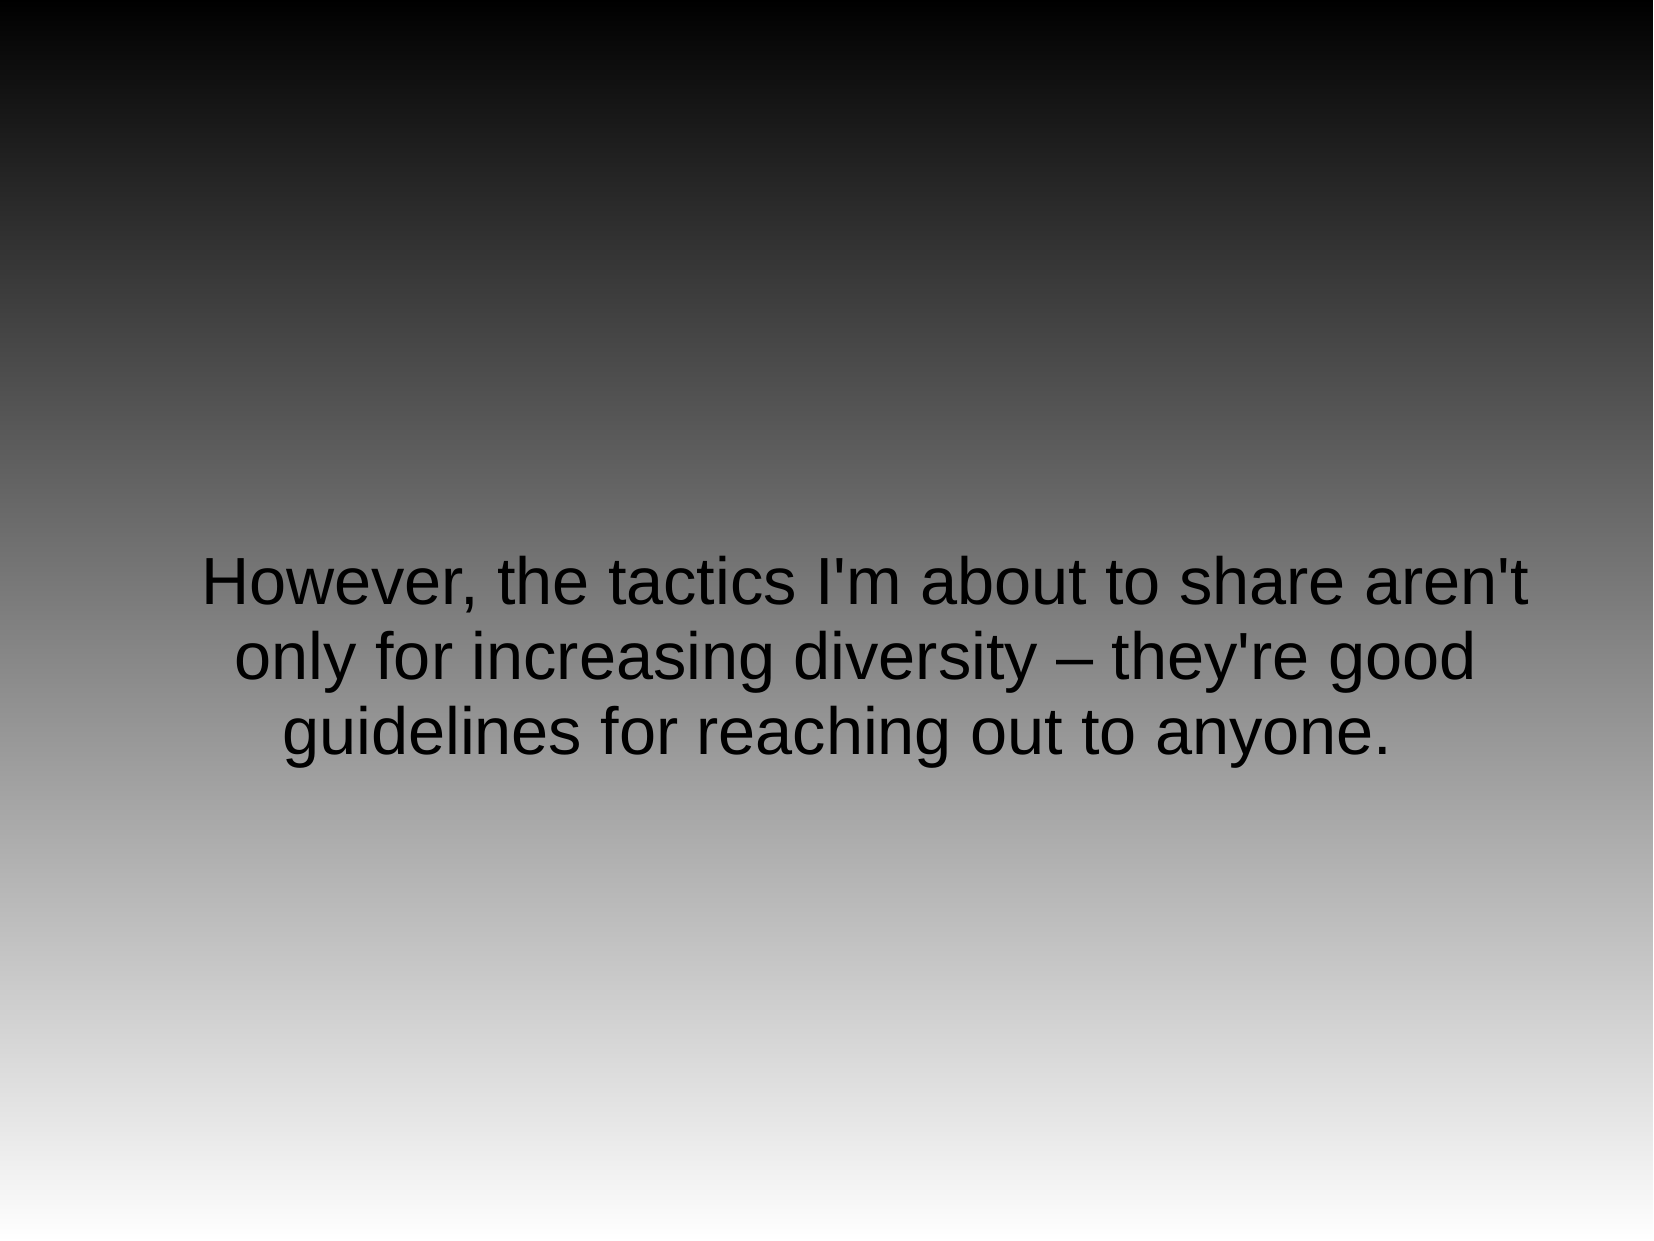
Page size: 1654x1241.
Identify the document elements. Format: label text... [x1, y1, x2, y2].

subtitle However, the tactics I'm about to share aren't only for increasing diversity – they're good guidelines for reaching out to anyone. [112, 300, 1601, 1013]
